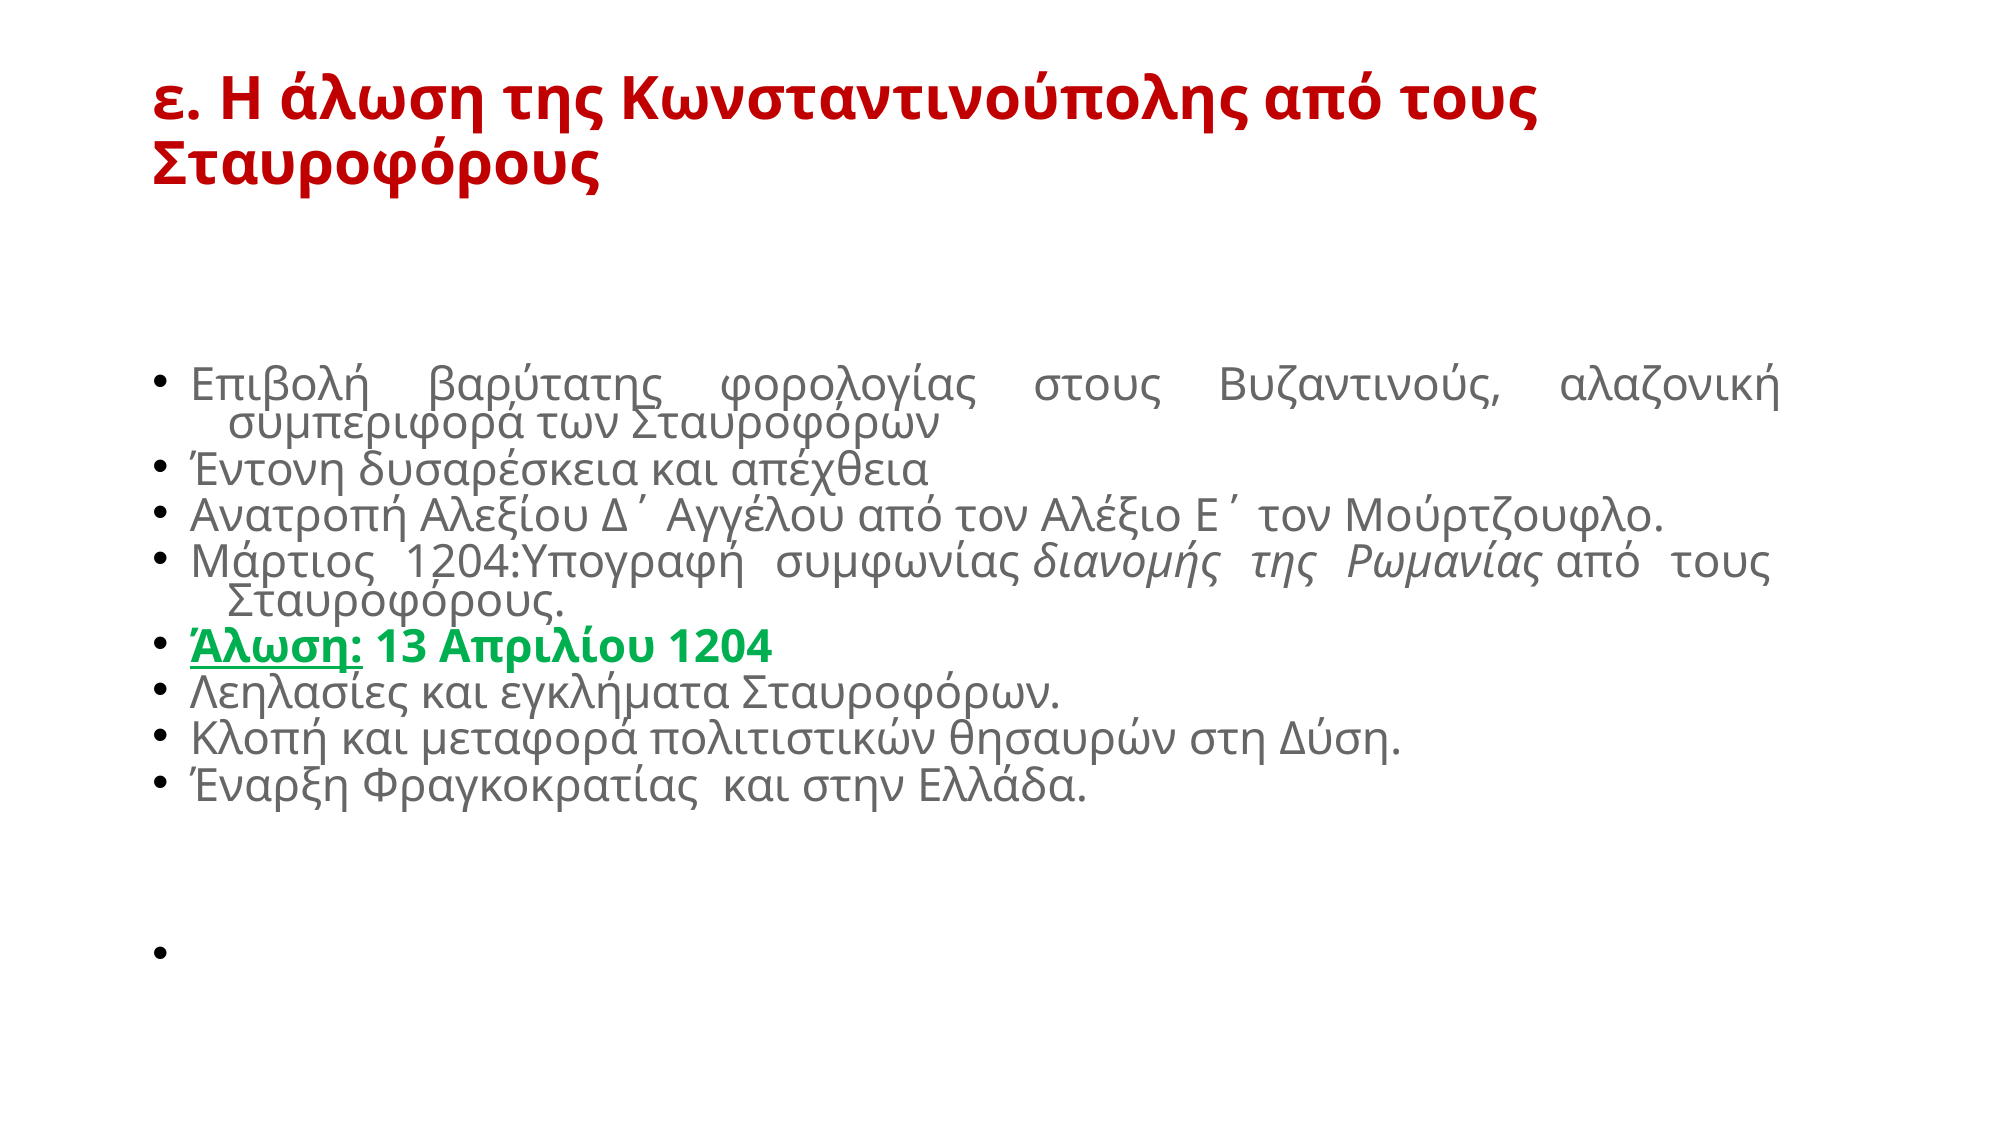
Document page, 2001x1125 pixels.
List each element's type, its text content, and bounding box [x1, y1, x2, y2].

list Επιβολή βαρύτατης φορολογίας στους Βυζαντινούς, αλαζονική συμπεριφορά των Σταυροφόρων Έντονη δυσαρέσκεια και απέχθεια Ανατροπή Αλεξίου Δ΄ Αγγέλου από τον Αλέξιο Ε΄ τον Μούρτζουφλο. Μάρτιος 1204:Υπογραφή συμφωνίας διανομής της Ρωμανίας από τους Σταυροφόρους. Άλωση: 13 Απριλίου 1204 Λεηλασίες και εγκλήματα Σταυροφόρων. Κλοπή και μεταφορά πολιτιστικών θησαυρών στη Δύση. Έναρξη Φραγκοκρατίας και στην Ελλάδα. [137, 299, 1863, 1014]
title ε. Η άλωση της Κωνσταντινούπολης από τους Σταυροφόρους [137, 59, 1863, 278]
